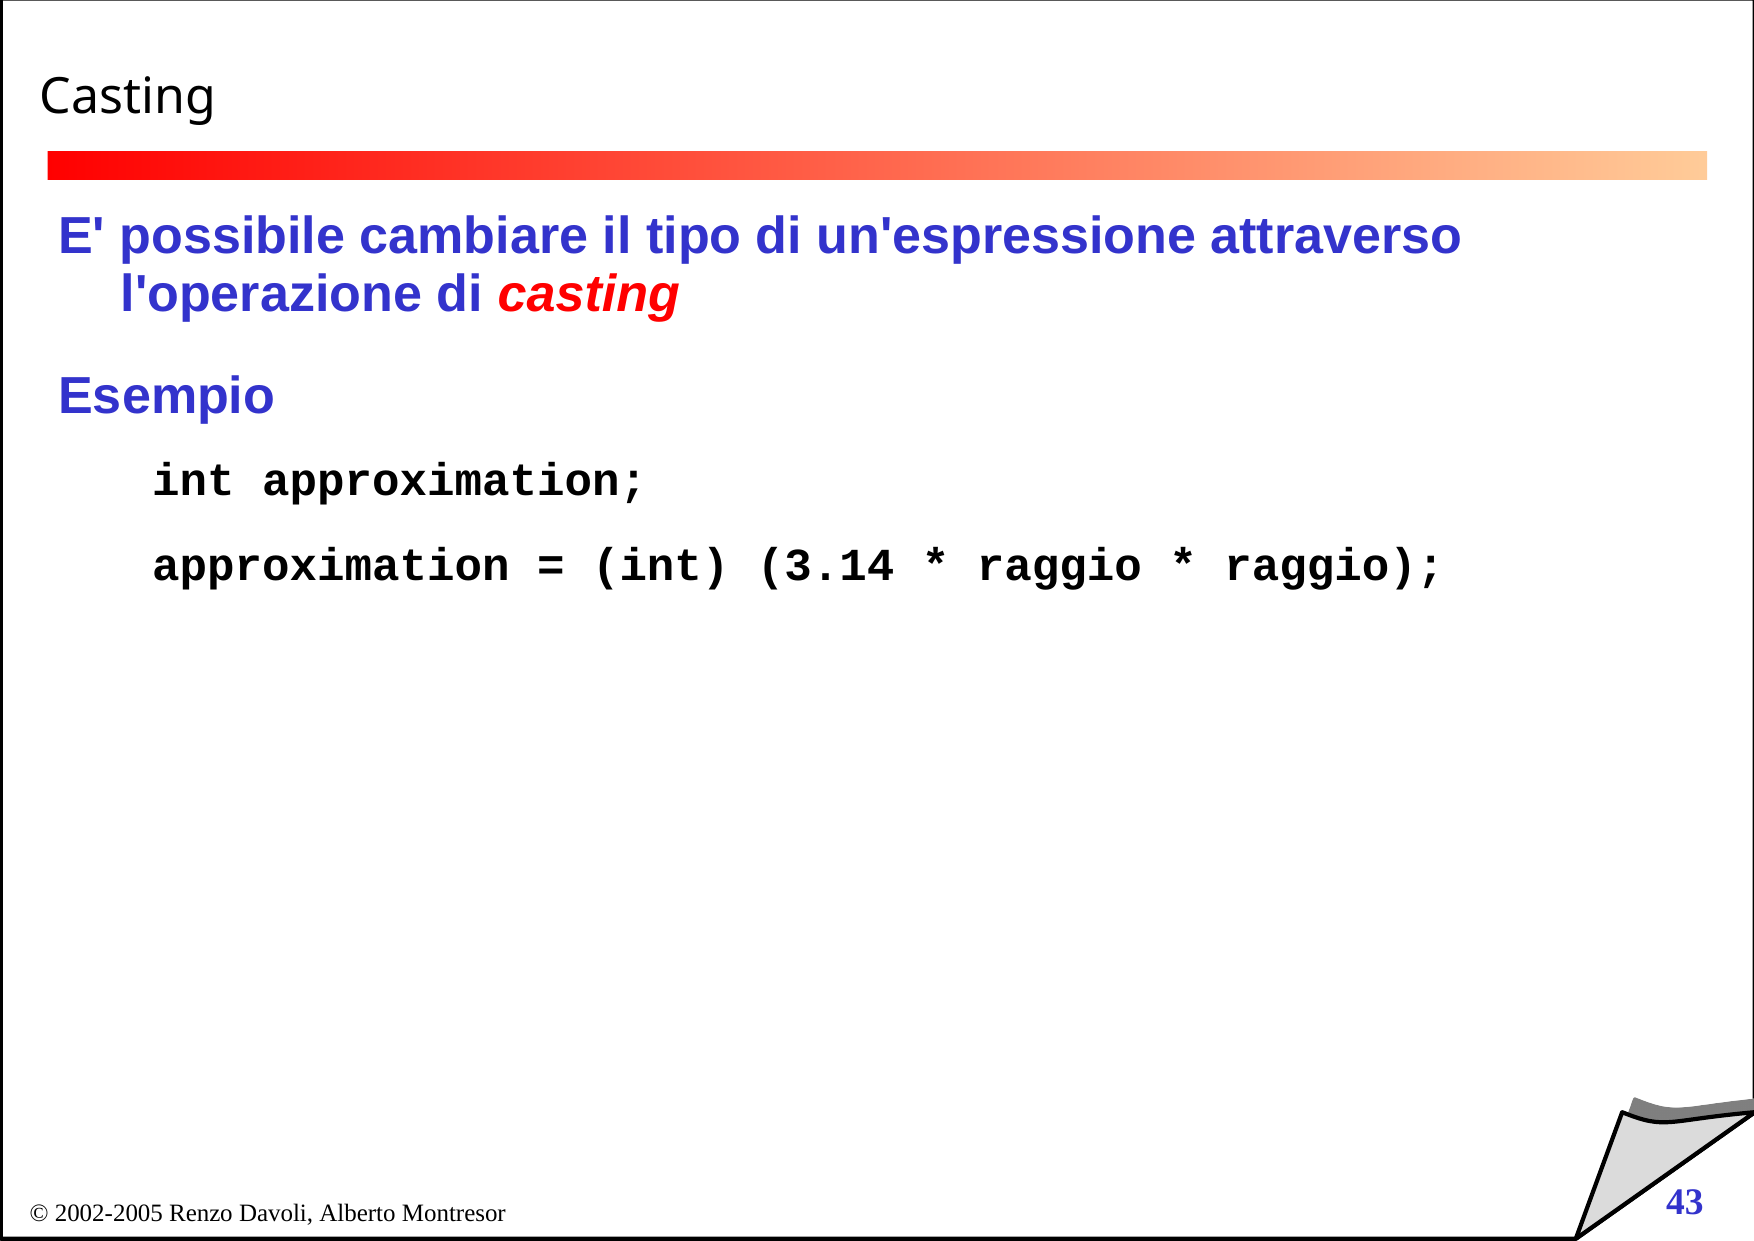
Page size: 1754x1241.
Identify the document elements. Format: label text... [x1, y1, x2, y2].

text_box main [750, 151, 754, 179]
list E' possibile cambiare il tipo di un'espressione attraverso l'operazione di casting Esempio int approximation; approximation = (int) (3.14 * raggio * raggio); [58, 206, 1696, 815]
title Casting [40, 49, 1714, 144]
